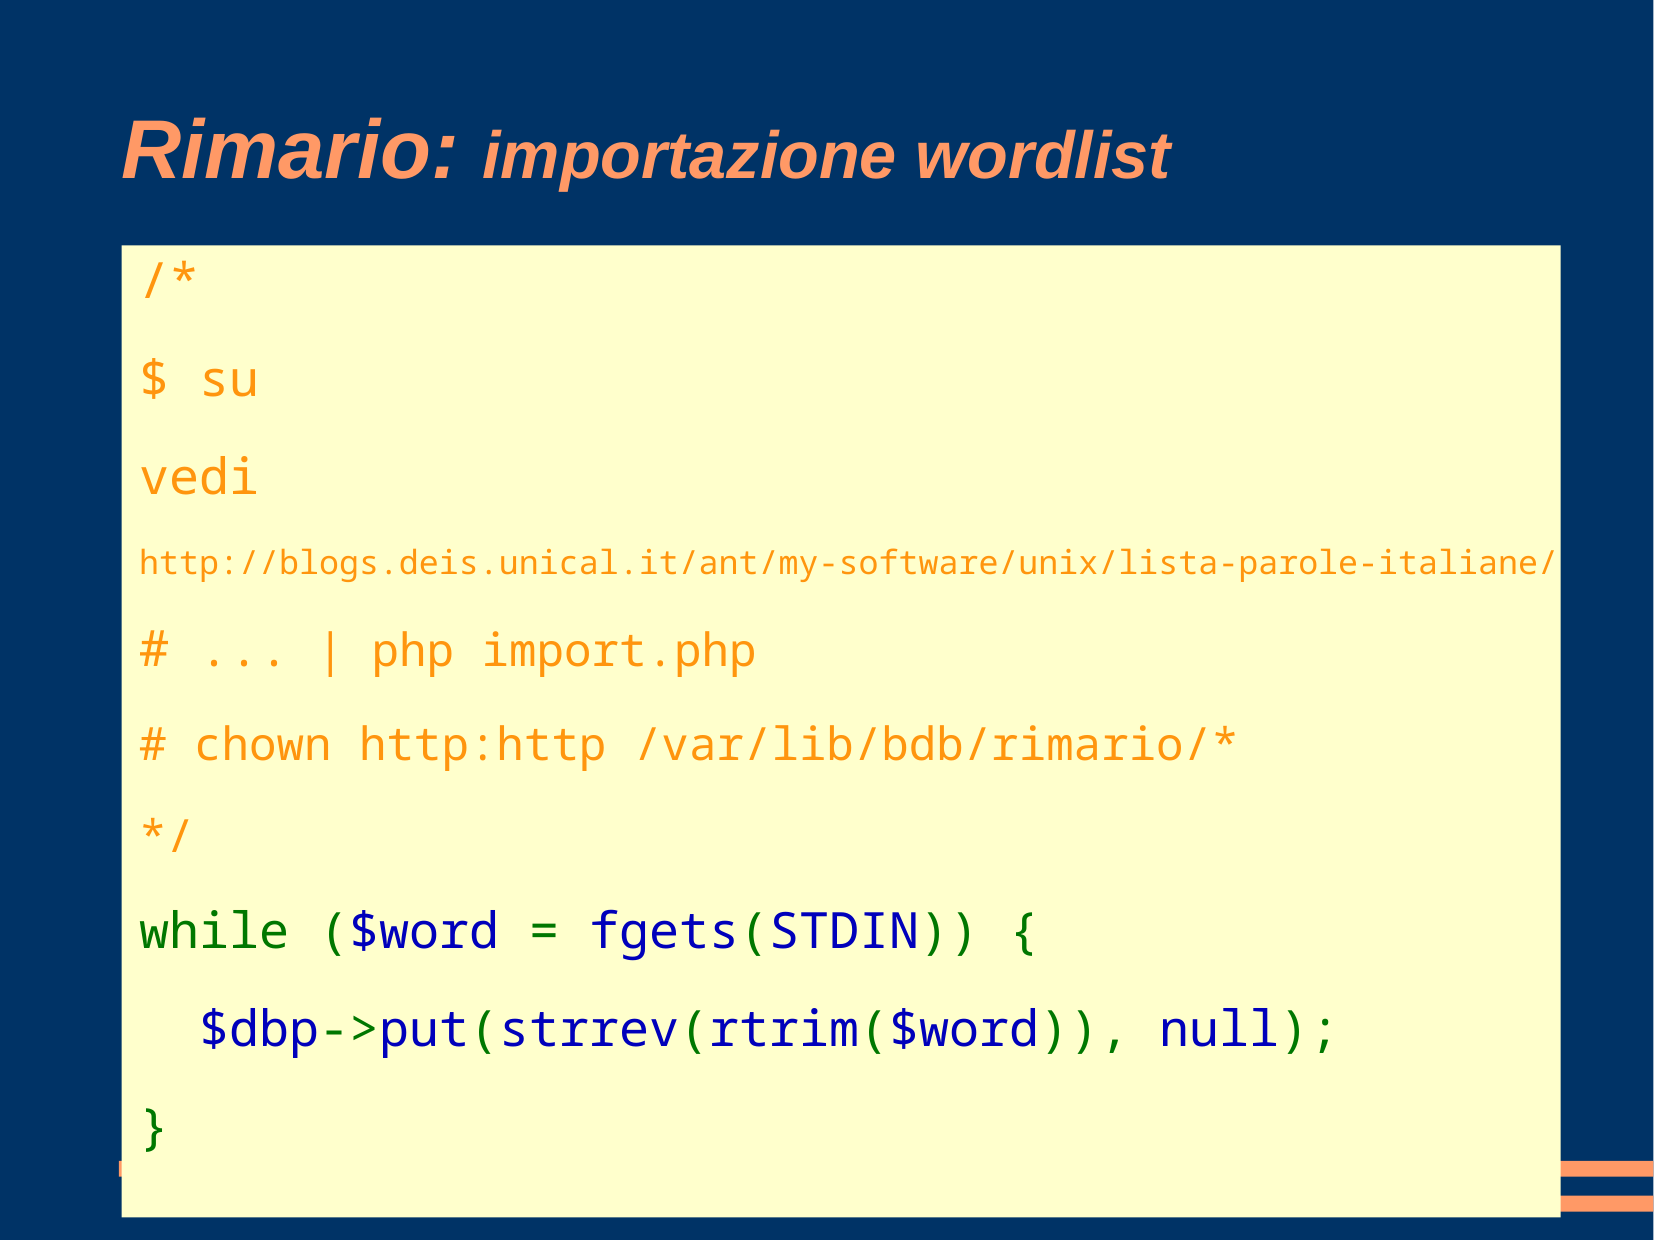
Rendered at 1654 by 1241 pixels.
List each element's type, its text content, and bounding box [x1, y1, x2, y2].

title Rimario: importazione wordlist [121, 46, 1534, 245]
list /* $ su vedi http://blogs.deis.unical.it/ant/my-software/unix/lista-parole-italiane/ # ... | php import.php # chown http:http /var/lib/bdb/rimario/* */ while ($word = fgets(STDIN)) { $dbp->put(strrev(rtrim($word)), null); } [121, 245, 1561, 1056]
